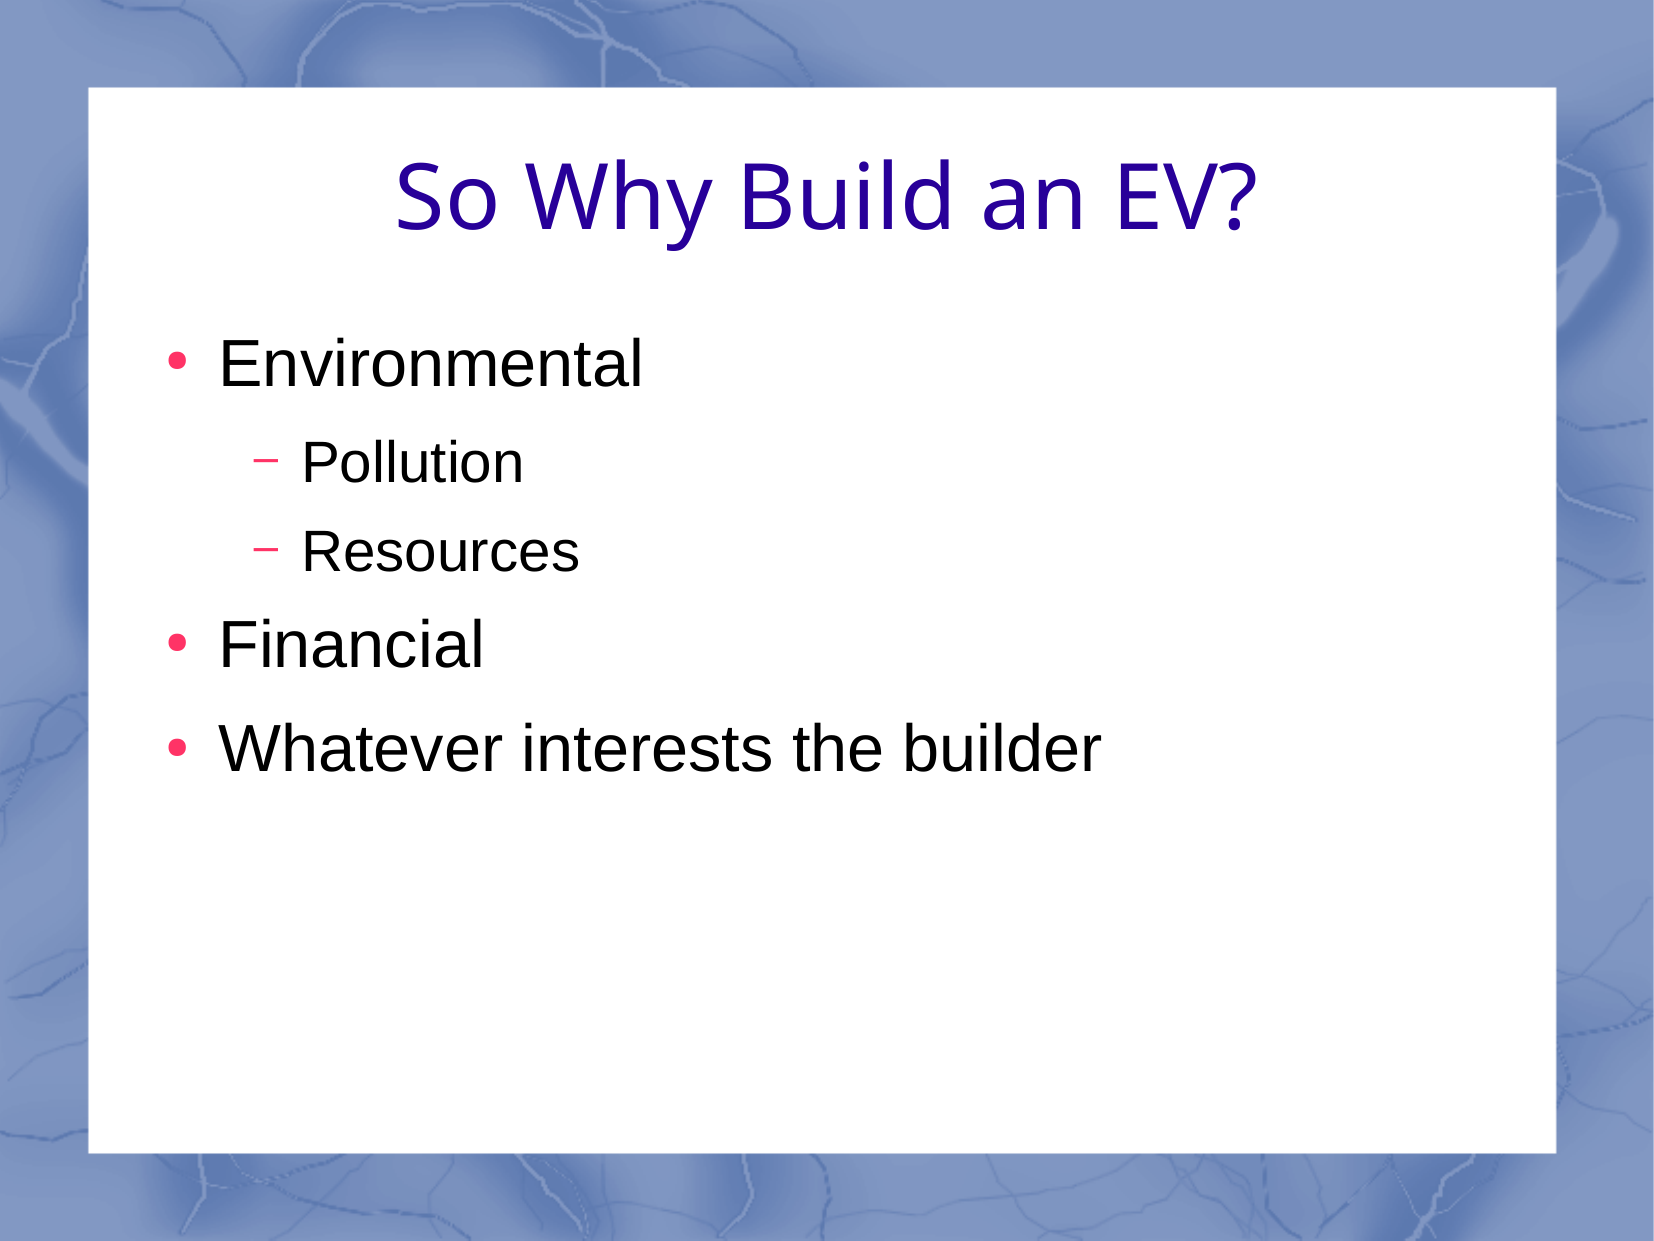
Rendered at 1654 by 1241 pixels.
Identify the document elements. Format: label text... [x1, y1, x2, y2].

list Environmental Pollution Resources Financial Whatever interests the builder [147, 325, 1506, 1152]
title So Why Build an EV? [118, 98, 1536, 291]
picture [0, 0, 1654, 1241]
